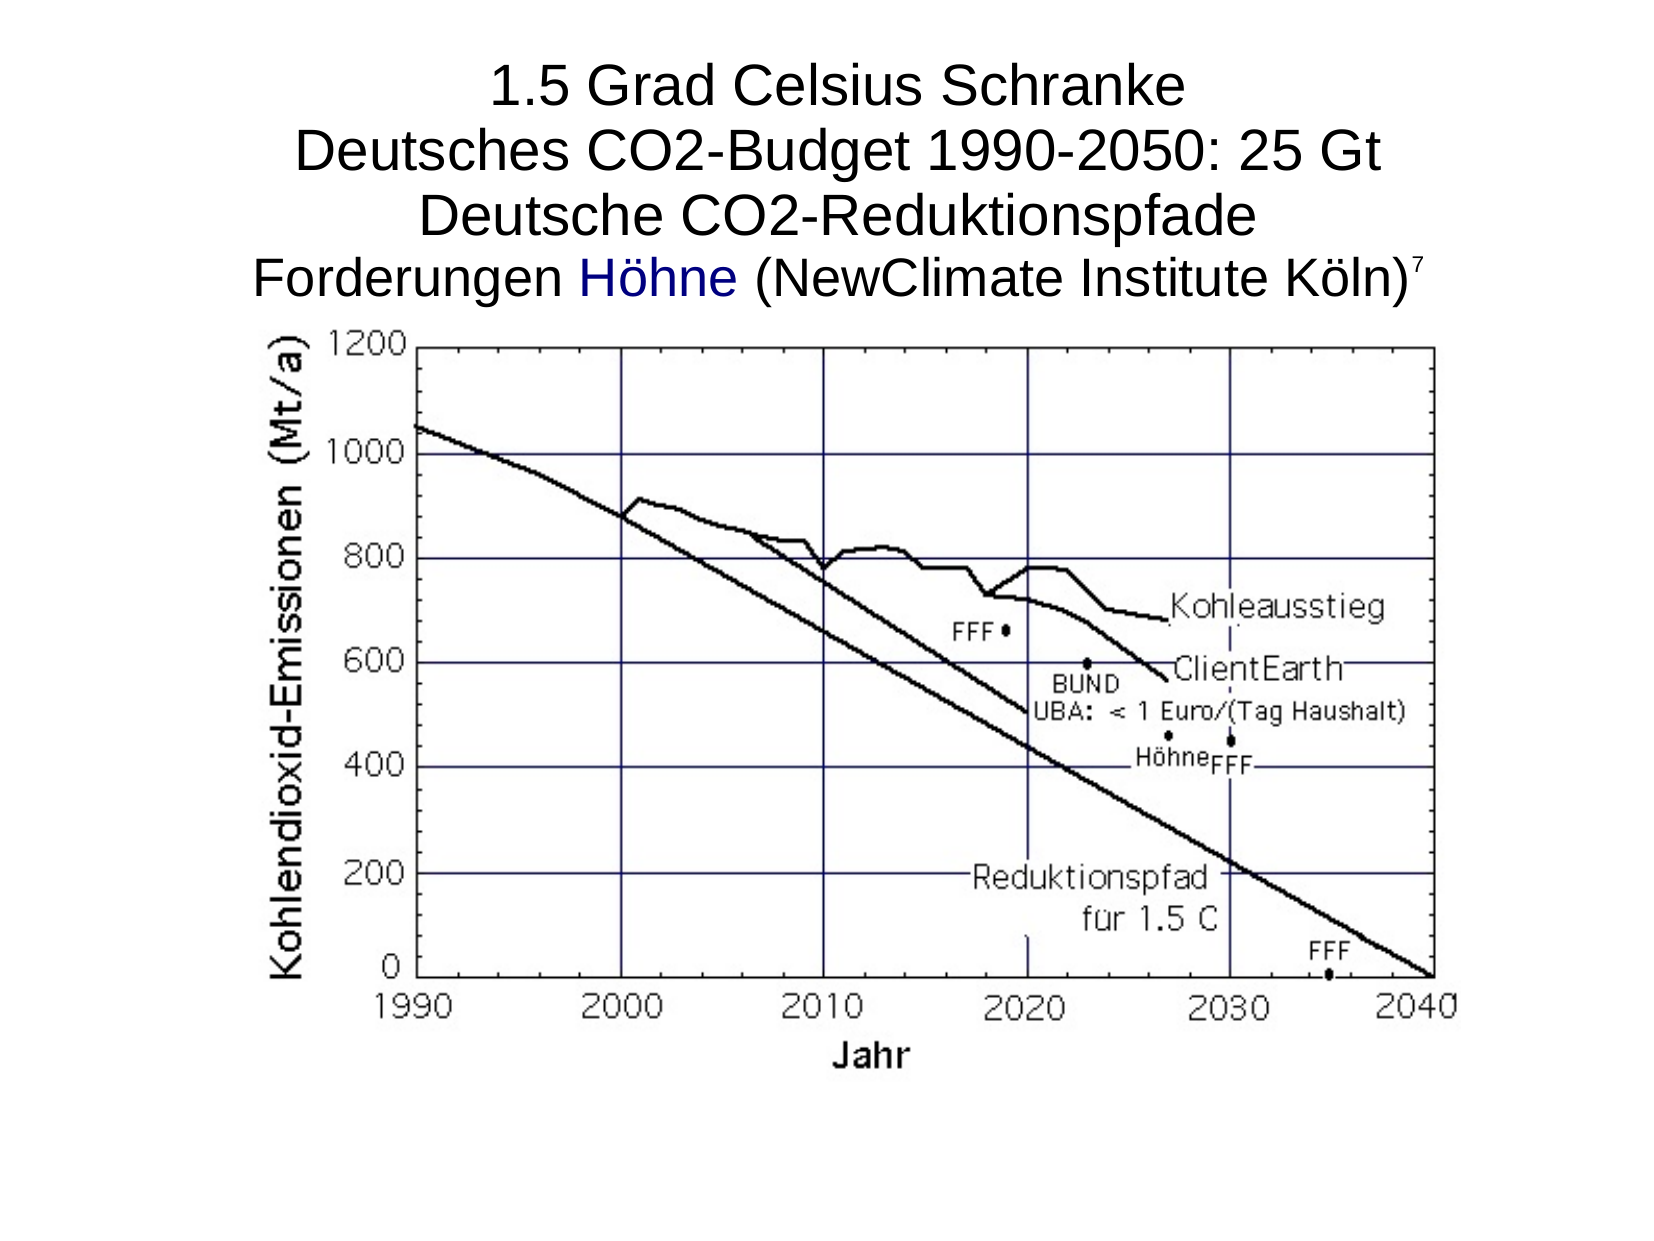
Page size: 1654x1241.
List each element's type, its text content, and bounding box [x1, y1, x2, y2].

picture [210, 314, 1461, 1148]
title 1.5 Grad Celsius Schranke Deutsches CO2-Budget 1990-2050: 25 Gt Deutsche CO2-Reduktionspfade Forderungen Höhne (NewClimate Institute Köln)7 [94, 52, 1583, 309]
